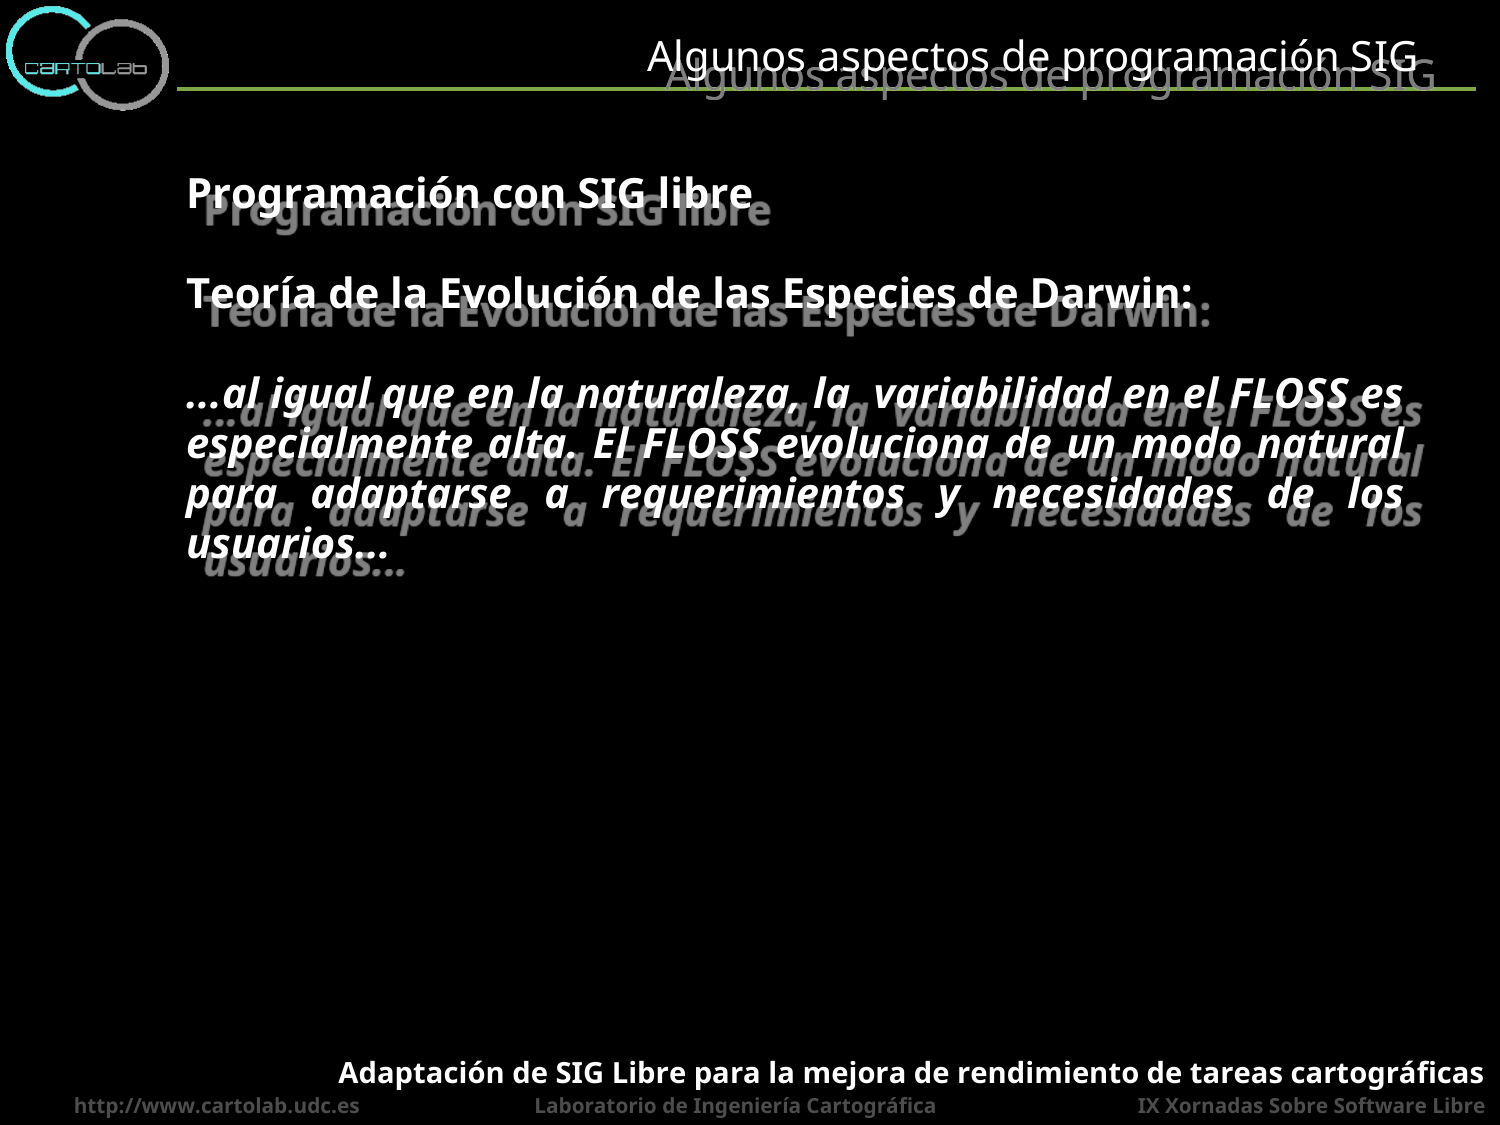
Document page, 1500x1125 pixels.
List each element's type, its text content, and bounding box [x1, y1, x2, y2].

text_box Programación con SIG libre Teoría de la Evolución de las Especies de Darwin: ...al igual que en la naturaleza, la variabilidad en el FLOSS es especialmente alta. El FLOSS evoluciona de un modo natural para adaptarse a requerimientos y necesidades de los usuarios... [171, 159, 1441, 916]
text_box Algunos aspectos de programación SIG [632, 22, 1487, 88]
